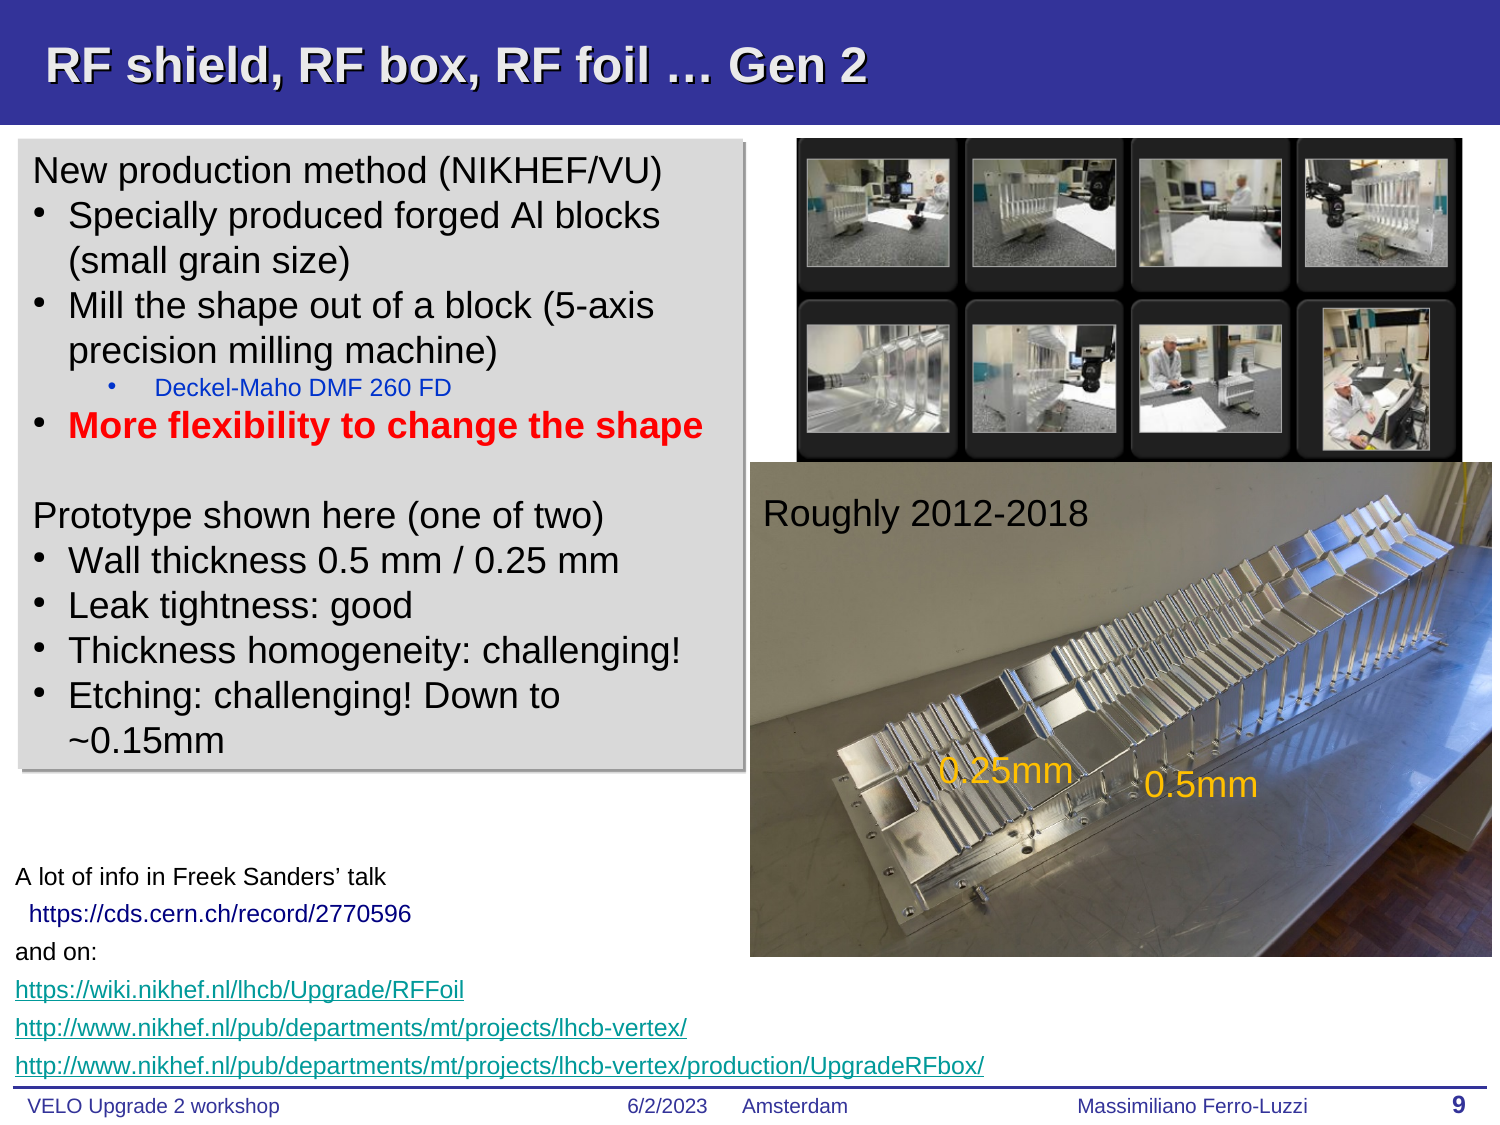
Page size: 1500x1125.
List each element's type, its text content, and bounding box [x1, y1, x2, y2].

text_box 0.25mm [923, 737, 1116, 799]
text_box Roughly 2012-2018 [748, 481, 1209, 542]
text_box 0.5mm [1129, 752, 1321, 813]
text_box New production method (NIKHEF/VU) Specially produced forged Al blocks (small grain size) Mill the shape out of a block (5-axis precision milling machine) Deckel-Maho DMF 260 FD More flexibility to change the shape Prototype shown here (one of two) Wall thickness 0.5 mm / 0.25 mm Leak tightness: good Thickness homogeneity: challenging! Etching: challenging! Down to ~0.15mm [17, 138, 743, 769]
picture [750, 138, 1492, 957]
title RF shield, RF box, RF foil … Gen 2 [0, 0, 1500, 125]
list A lot of info in Freek Sanders’ talk https://cds.cern.ch/record/2770596 and on: https://wiki.nikhef.nl/lhcb/Upgrade/RFFoil http://www.nikhef.nl/pub/departments/mt/projects/lhcb-vertex/ http://www.nikhef.nl/pub/departments/mt/projects/lhcb-vertex/production/UpgradeRFbox/ [0, 852, 1500, 1090]
